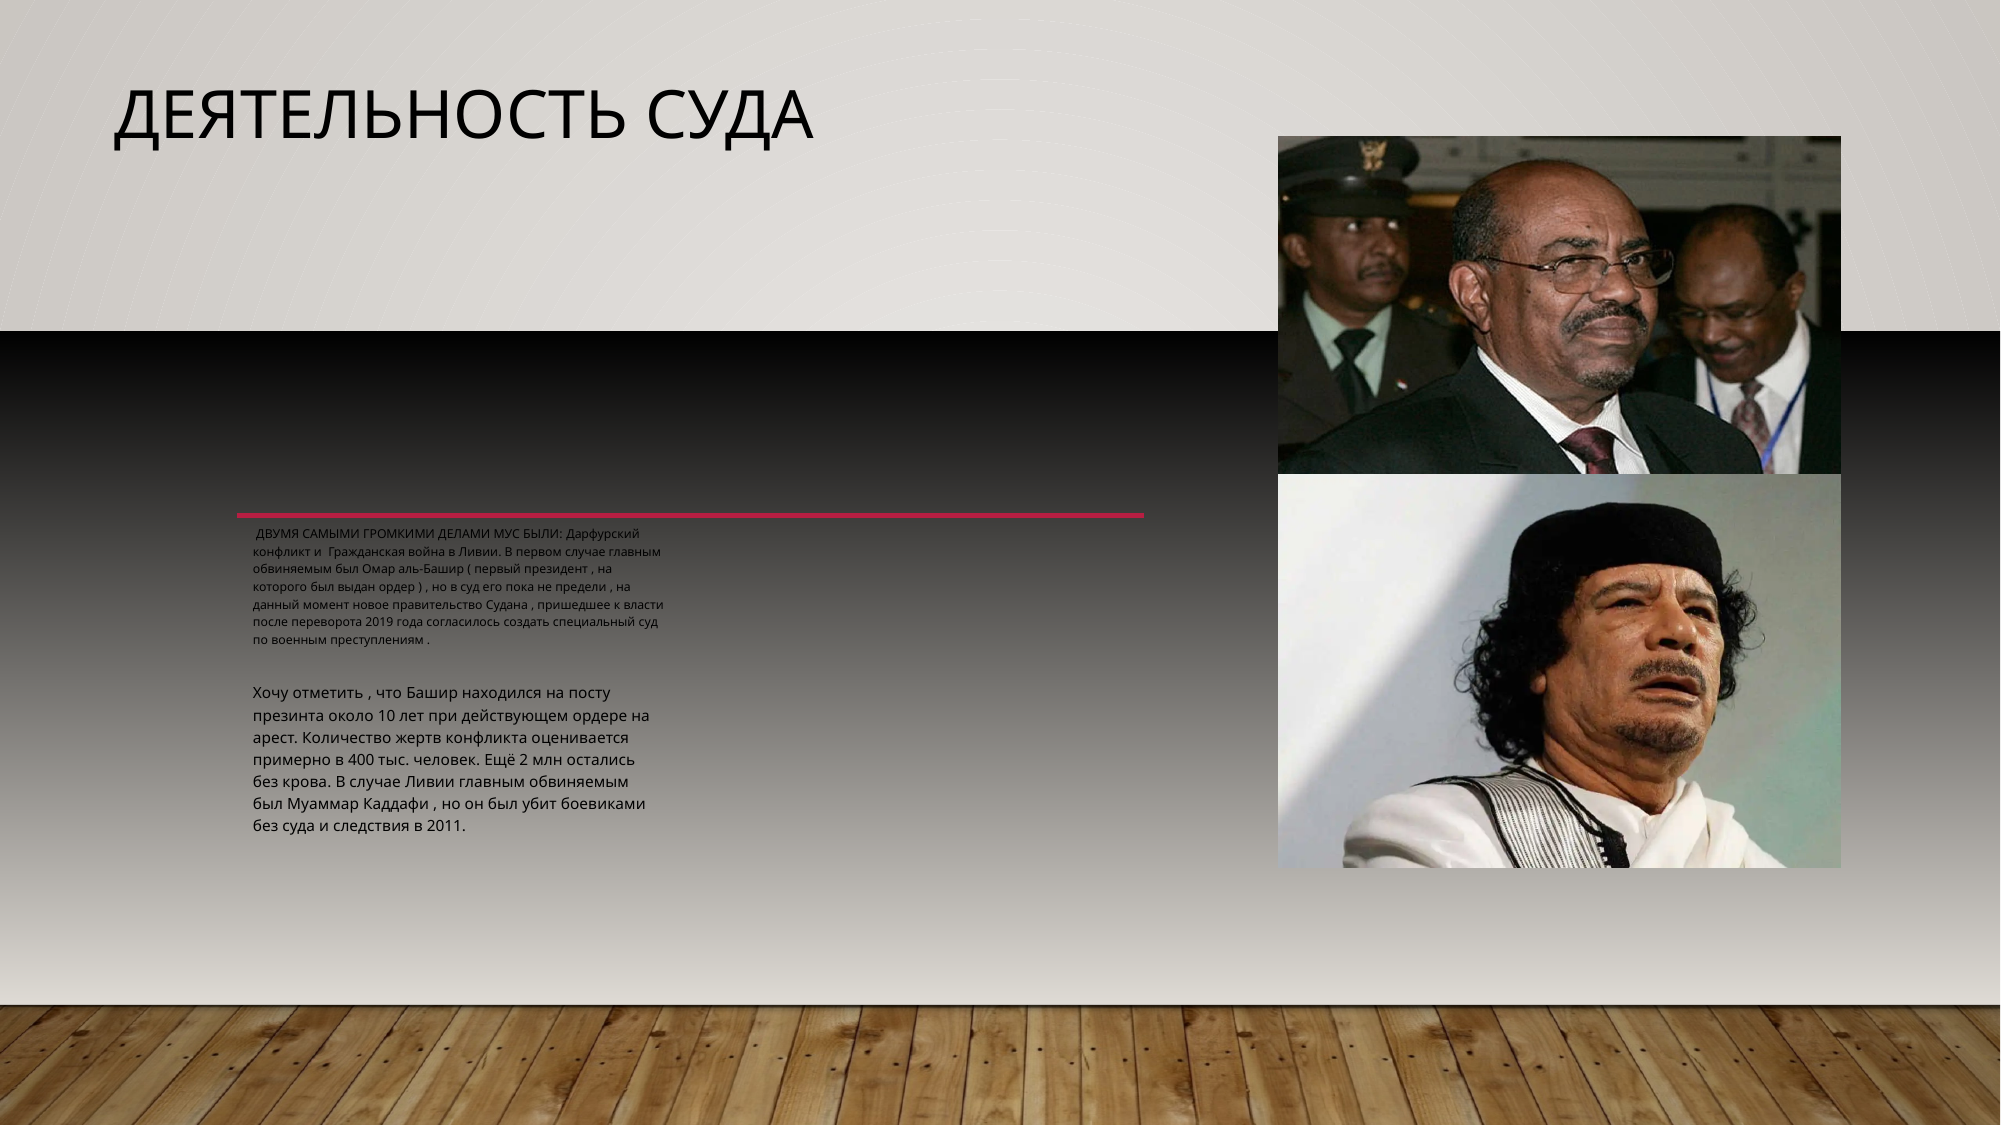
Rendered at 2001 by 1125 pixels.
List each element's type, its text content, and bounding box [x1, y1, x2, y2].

list Двумя самыми ГРОМКИМИ ДЕЛАМИ МУС БЫЛИ: Дарфурский конфликт и Гражданская война в Ливии. В первом случае главным обвиняемым был Омар аль-Башир ( первый президент , на которого был выдан ордер ) , но в суд его пока не предели , на данный момент новое правительство Судана , пришедшее к власти после переворота 2019 года согласилось создать специальный суд по военным преступлениям . Хочу отметить , что Башир находился на посту презинта около 10 лет при действующем ордере на арест. Количество жертв конфликта оценивается примерно в 400 тыс. человек. Ещё 2 млн остались без крова. В случае Ливии главным обвиняемым был Муаммар Каддафи , но он был убит боевиками без суда и следствия в 2011. [0, 160, 1102, 1000]
title Деятельность суда [0, 0, 1144, 161]
picture [1278, 136, 1841, 868]
